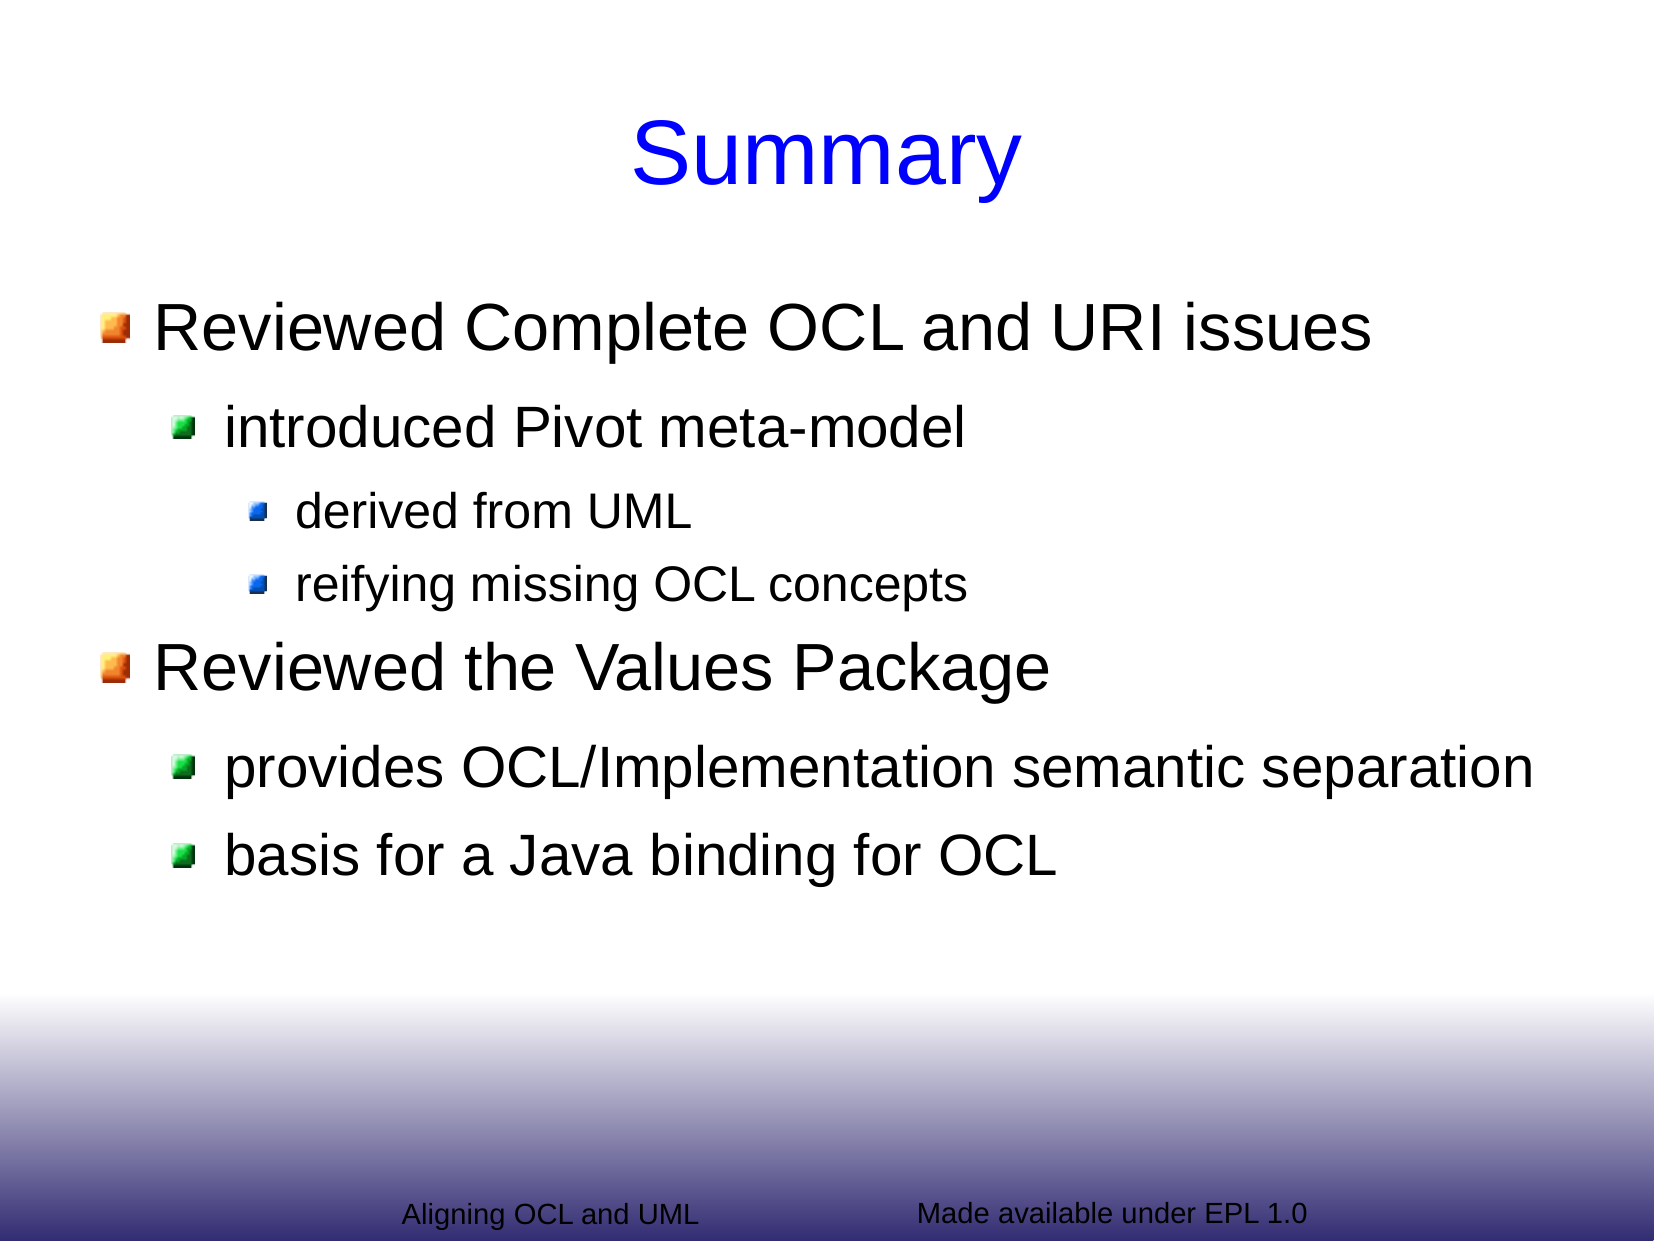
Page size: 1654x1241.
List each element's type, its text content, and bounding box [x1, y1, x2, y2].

list Reviewed Complete OCL and URI issues introduced Pivot meta-model derived from UML reifying missing OCL concepts Reviewed the Values Package provides OCL/Implementation semantic separation basis for a Java binding for OCL [82, 290, 1571, 1109]
title Summary [82, 49, 1571, 257]
